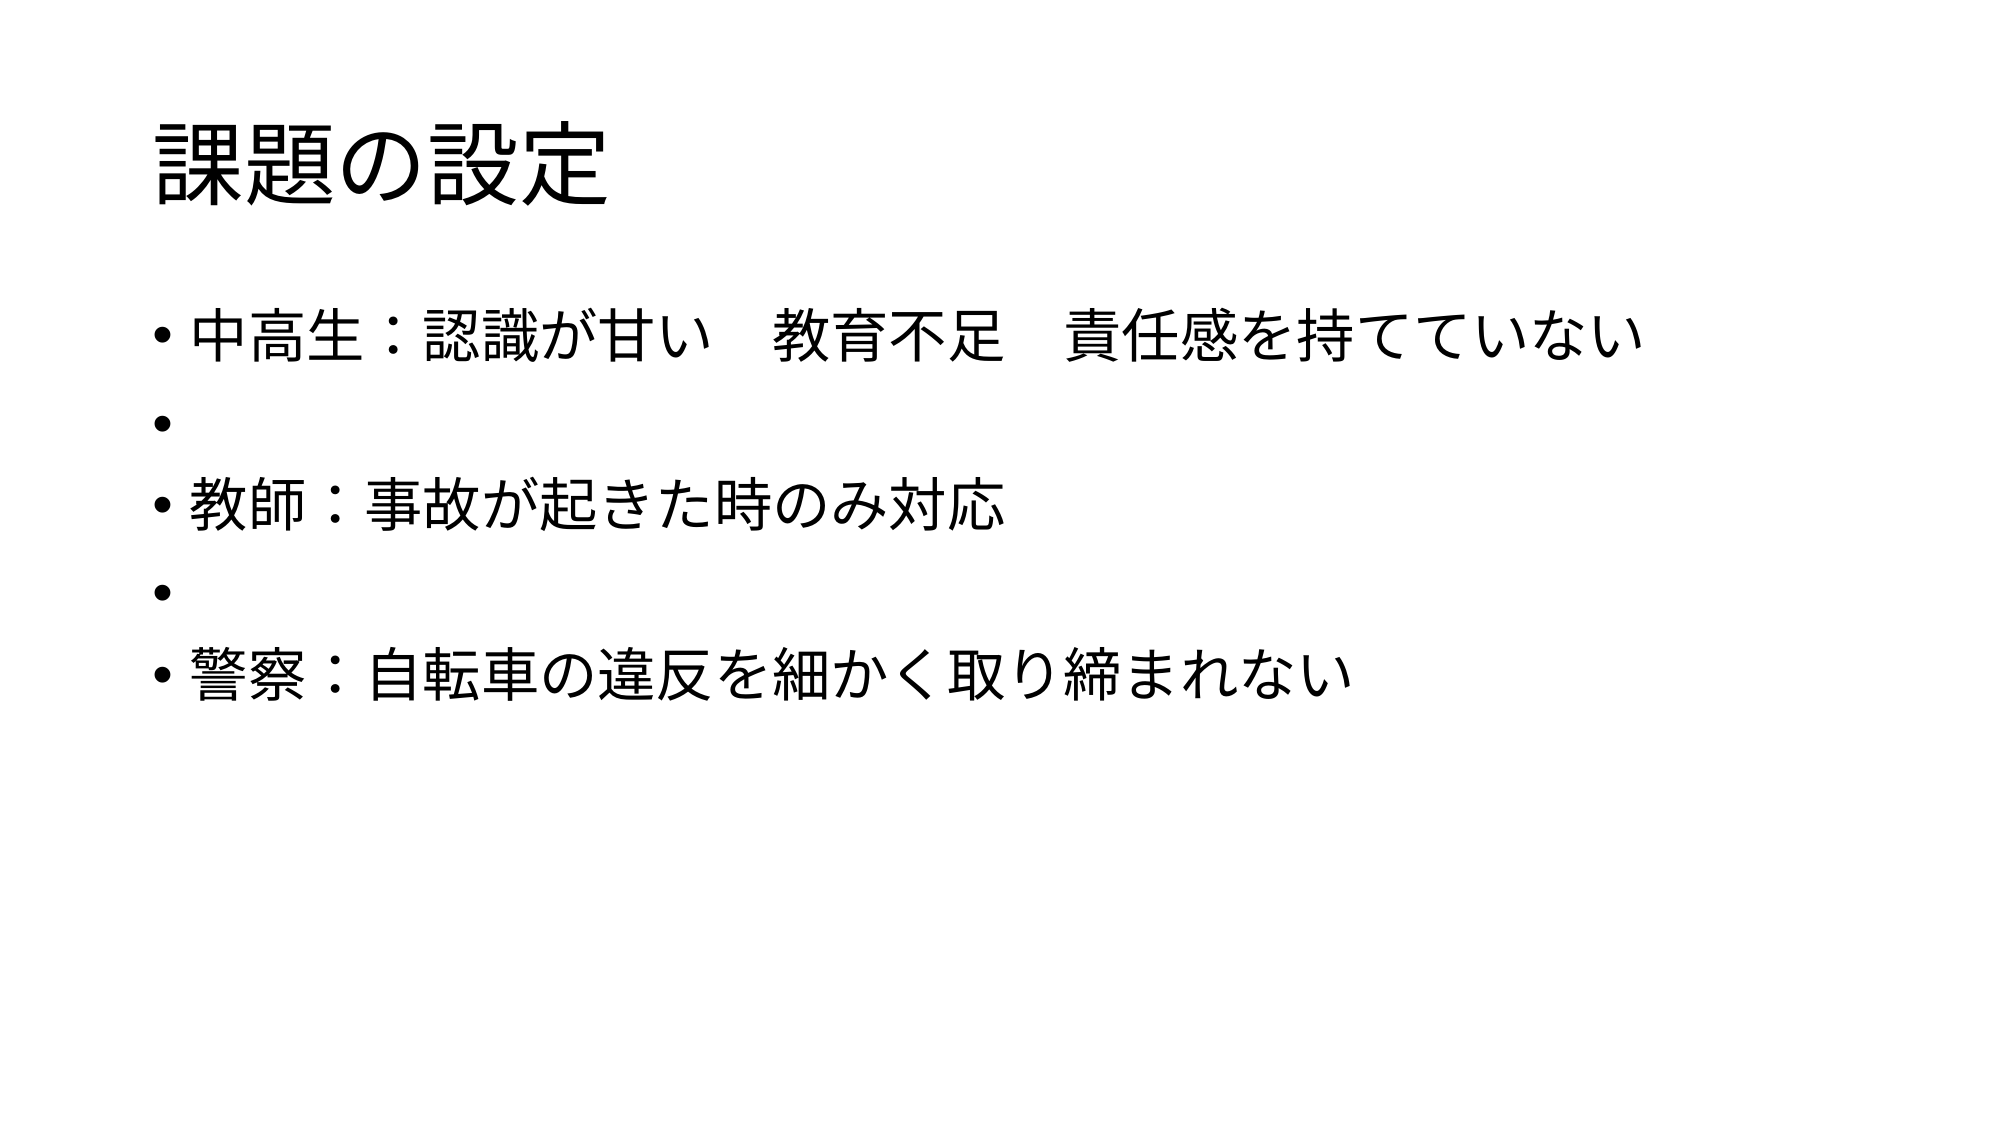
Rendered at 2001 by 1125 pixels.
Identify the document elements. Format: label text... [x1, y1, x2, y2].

list 中高生：認識が甘い 教育不足 責任感を持てていない 教師：事故が起きた時のみ対応 警察：自転車の違反を細かく取り締まれない [137, 299, 1863, 1014]
title 課題の設定 [137, 59, 1863, 278]
